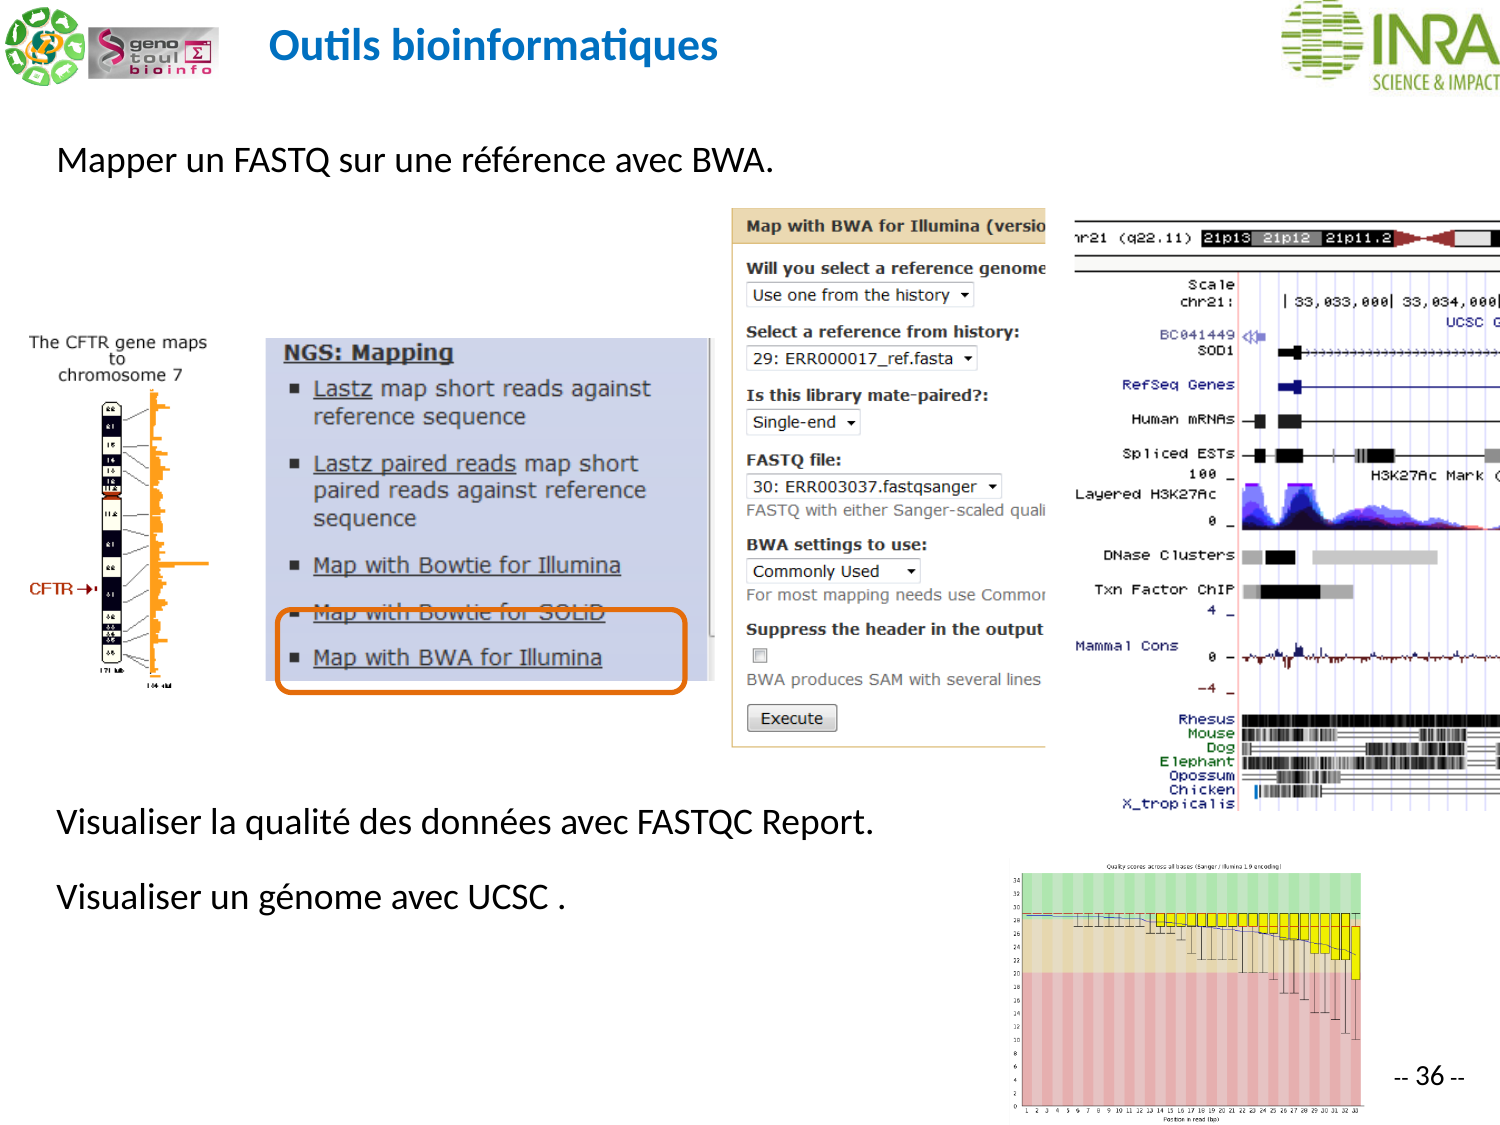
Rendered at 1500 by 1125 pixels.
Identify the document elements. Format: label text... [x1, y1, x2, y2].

text_box http://www.genomenewsnetwork.org/ [0, 373, 242, 401]
picture [1009, 858, 1365, 1125]
picture [29, 401, 210, 688]
picture [265, 338, 715, 681]
picture [1281, 0, 1500, 110]
picture [88, 27, 219, 79]
picture [281, 613, 682, 681]
text_box Mapper un FASTQ sur une référence avec BWA. [41, 137, 1500, 190]
picture [726, 208, 1046, 752]
picture [29, 326, 210, 373]
picture [1074, 219, 1500, 811]
text_box Outils bioinformatiques [253, 19, 1270, 90]
text_box Visualiser la qualité des données avec FASTQC Report. Visualiser un génome avec UCSC . [41, 799, 1294, 927]
picture [5, 7, 85, 86]
